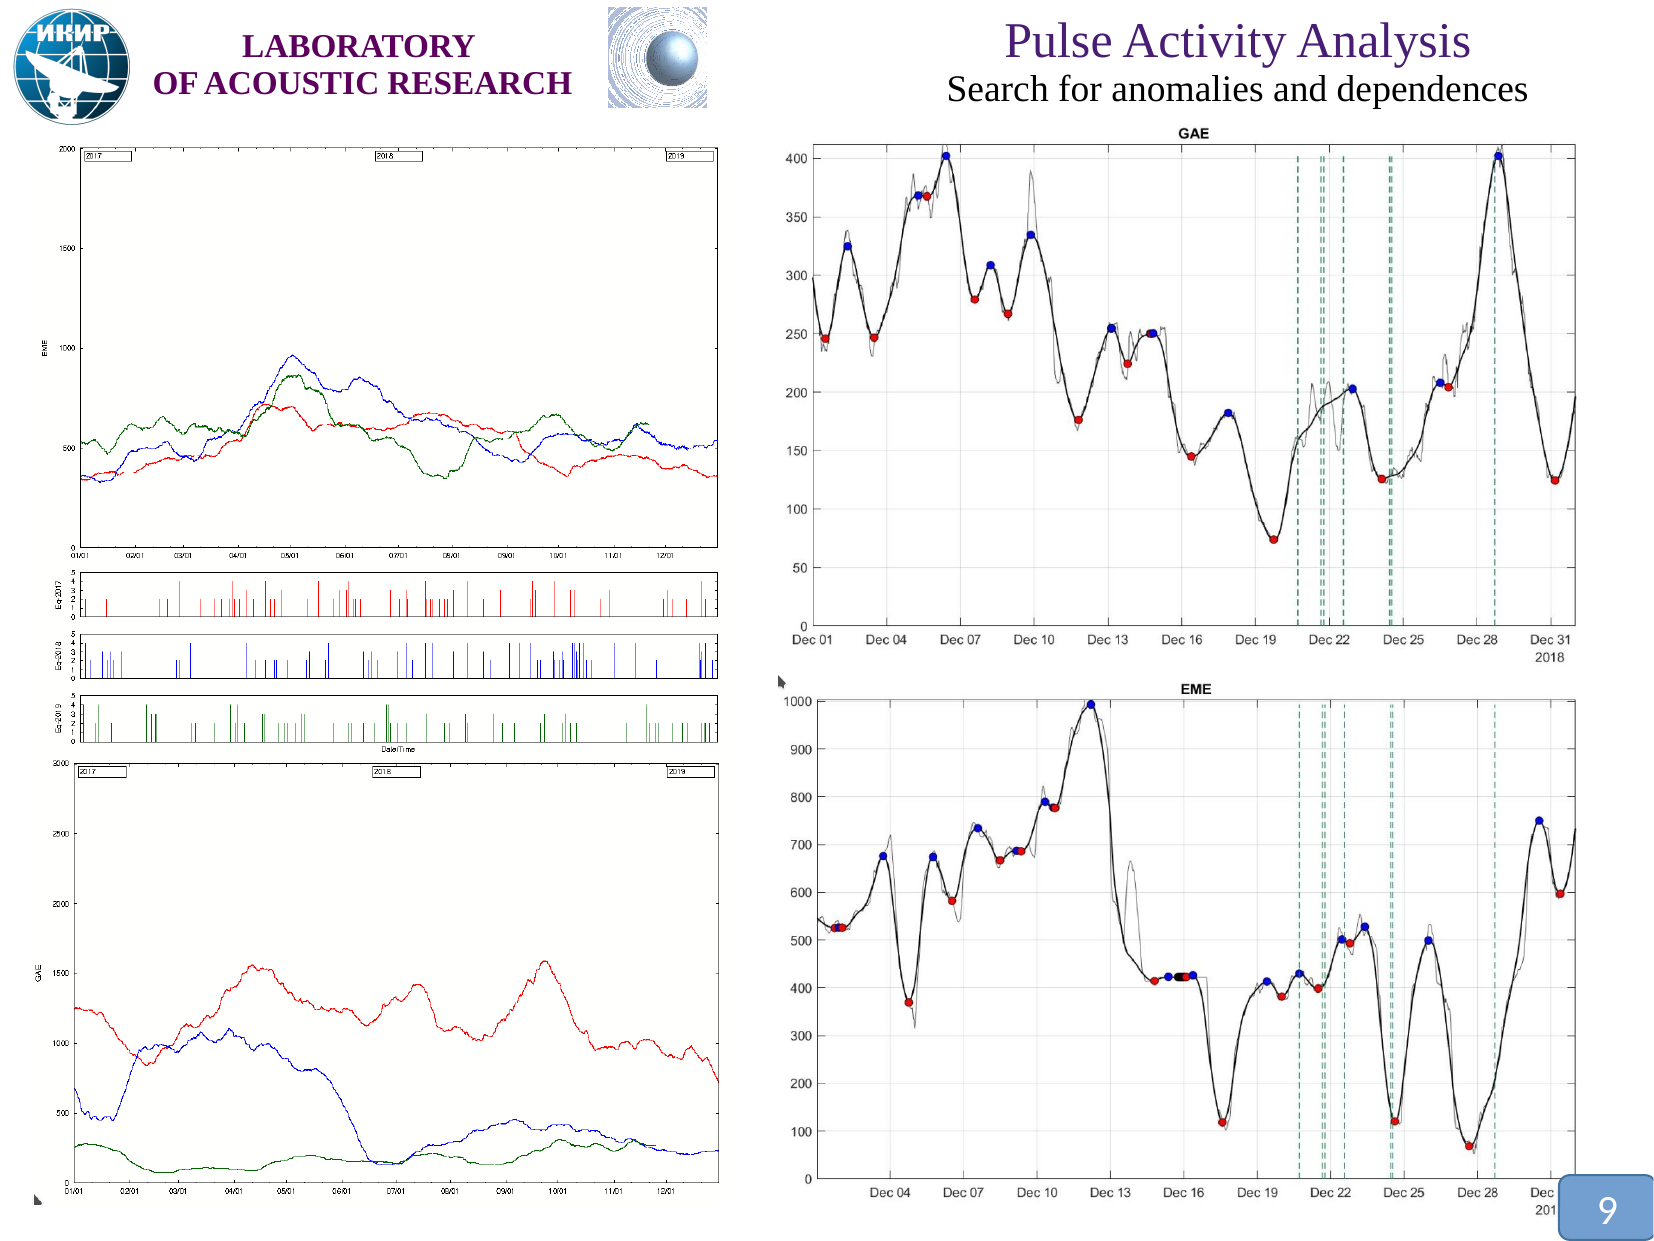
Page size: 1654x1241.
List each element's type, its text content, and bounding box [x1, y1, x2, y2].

text_box LABORATORY OF ACOUSTIC RESEARCH [122, 20, 603, 109]
text_box [608, 101, 614, 108]
picture [29, 141, 731, 1205]
text_box [629, 16, 707, 108]
picture [778, 675, 1583, 1218]
text_box 9 [1558, 1175, 1654, 1240]
text_box [608, 7, 660, 108]
text_box [683, 7, 707, 28]
text_box Pulse Activity Analysis Search for anomalies and dependences [845, 5, 1631, 118]
text_box [653, 15, 665, 19]
picture [779, 118, 1583, 666]
picture [0, 0, 143, 134]
text_box [673, 100, 690, 108]
